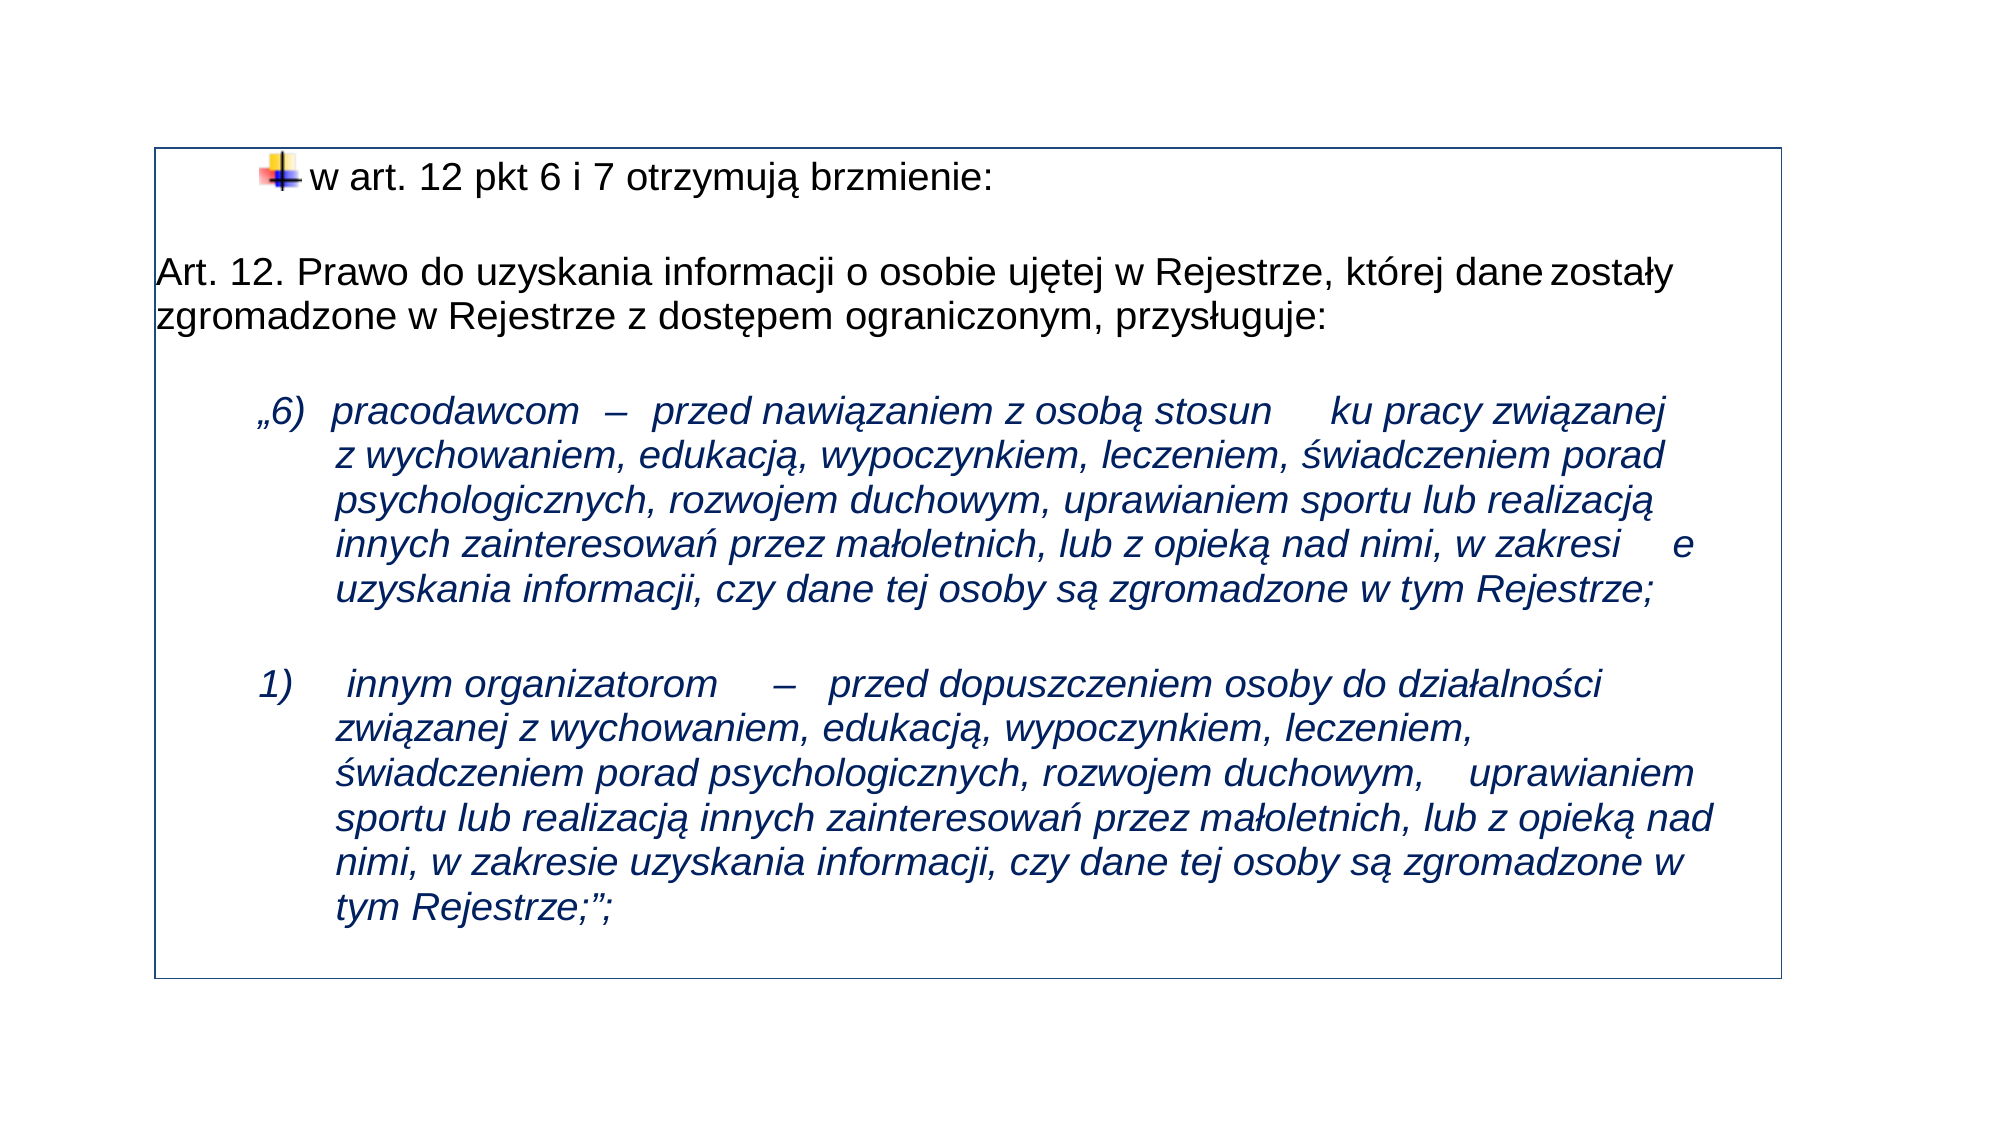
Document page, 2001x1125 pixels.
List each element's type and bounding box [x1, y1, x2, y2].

picture [155, 148, 1781, 978]
